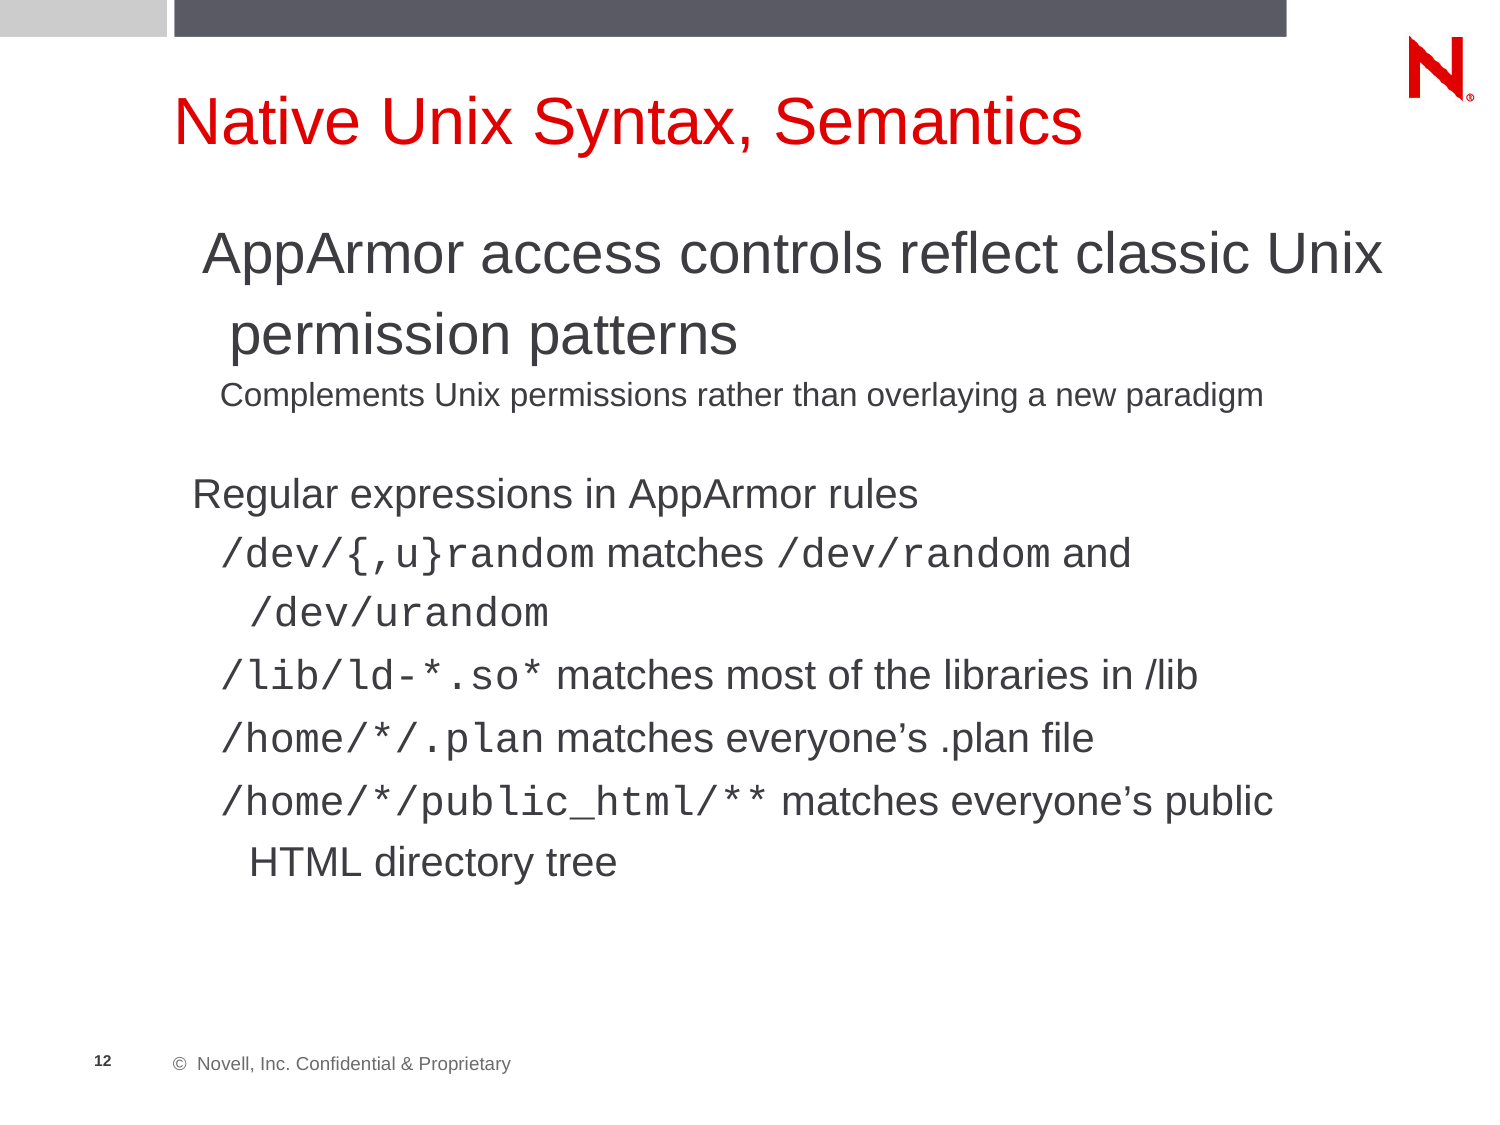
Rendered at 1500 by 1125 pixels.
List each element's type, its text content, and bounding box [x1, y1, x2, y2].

list AppArmor access controls reflect classic Unix permission patterns Complements Unix permissions rather than overlaying a new paradigm Regular expressions in AppArmor rules /dev/{,u}random matches /dev/random and /dev/urandom /lib/ld-*.so* matches most of the libraries in /lib /home/*/.plan matches everyone’s .plan file /home/*/public_html/** matches everyone’s public HTML directory tree [154, 204, 1395, 1112]
picture [1404, 32, 1477, 105]
title Native Unix Syntax, Semantics [173, 41, 1395, 204]
